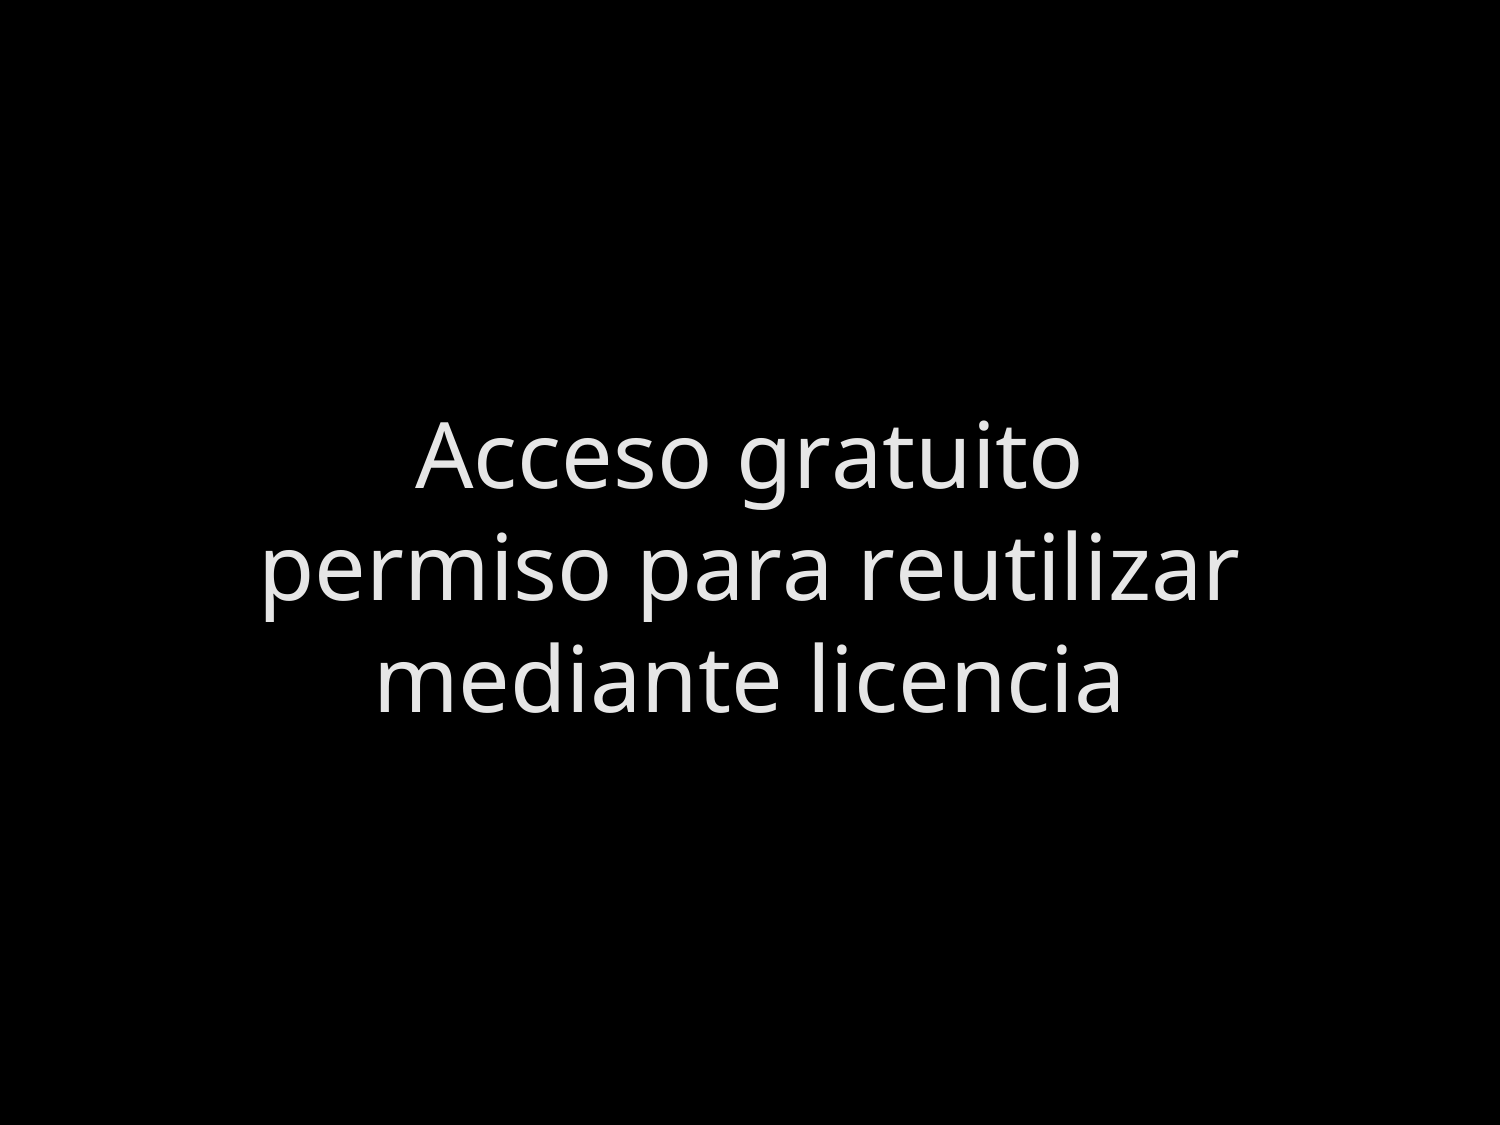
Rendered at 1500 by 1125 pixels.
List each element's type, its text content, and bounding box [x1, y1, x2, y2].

subtitle Acceso gratuito permiso para reutilizar mediante licencia [109, 112, 1391, 1013]
